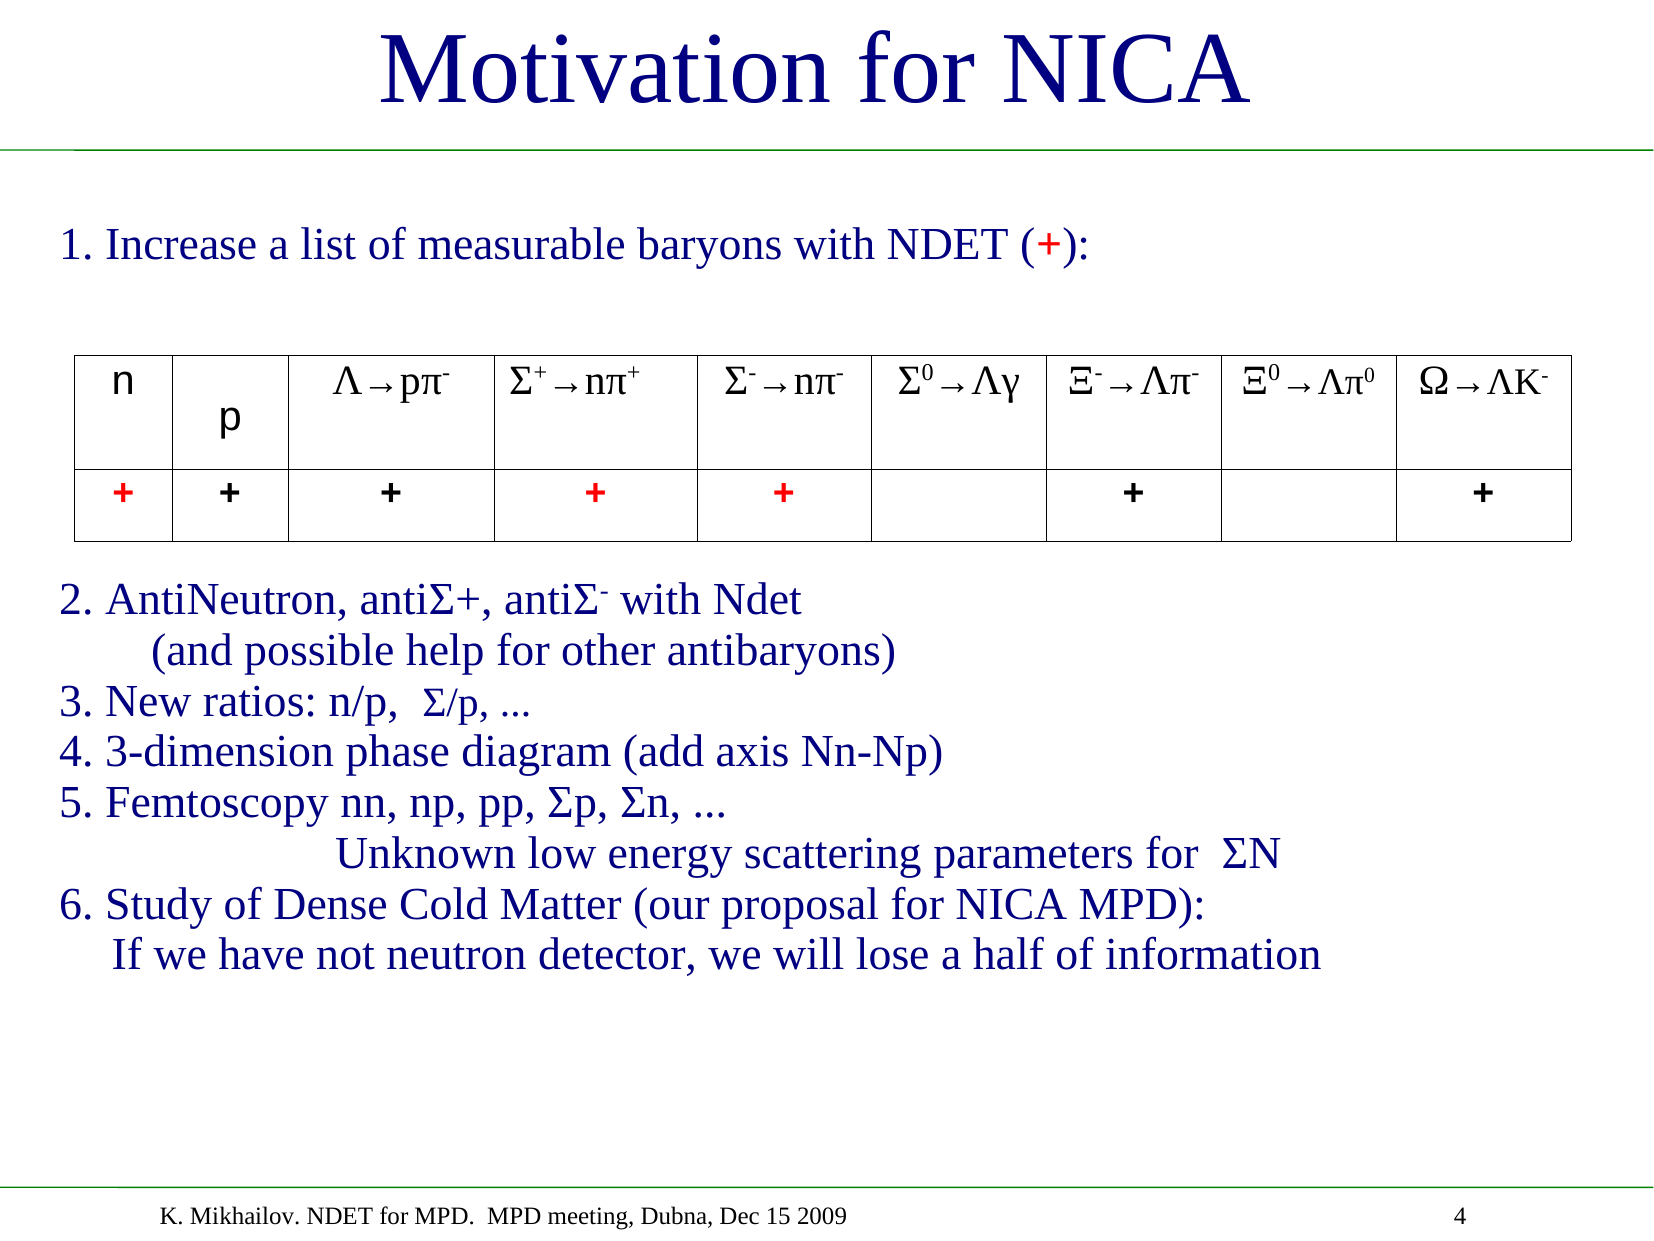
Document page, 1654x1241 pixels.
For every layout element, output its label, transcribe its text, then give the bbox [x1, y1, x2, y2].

text_box 1. Increase a list of measurable baryons with NDET (+): 2. AntiNeutron, antiΣ+, antiΣ- with Ndet (and possible help for other antibaryons) 3. New ratios: n/p, Σ/p, ... 4. 3-dimension phase diagram (add axis Nn-Np) 5. Femtoscopy nn, np, pp, Σp, Σn, ... Unknown low energy scattering parameters for ΣN 6. Study of Dense Cold Matter (our proposal for NICA MPD): If we have not neutron detector, we will lose a half of information [56, 169, 1544, 1033]
table_cell + [698, 470, 871, 541]
table_cell [872, 470, 1046, 541]
table_header n [75, 356, 172, 469]
table_header Ξ0→Λπ0 [1222, 356, 1396, 469]
text_box K. Mikhailov. NDET for MPD. MPD meeting, Dubna, Dec 15 2009 <number> [144, 1195, 1540, 1239]
table_header Ω→ΛK- [1397, 356, 1571, 469]
table_cell + [495, 470, 697, 541]
table_cell + [75, 470, 172, 541]
table_header Σ+→nπ+ [495, 356, 697, 469]
title Motivation for NICA [71, 0, 1559, 142]
table_header Ξ-→Λπ- [1047, 356, 1221, 469]
table_header Σ-→nπ- [698, 356, 871, 469]
table_cell + [173, 470, 288, 541]
table_cell [1222, 470, 1396, 541]
table_header p [173, 356, 288, 469]
table_cell + [1047, 470, 1221, 541]
table_cell + [1397, 470, 1571, 541]
table_header Σ0→Λγ [872, 356, 1046, 469]
table_cell + [289, 470, 494, 541]
table_header Λ→pπ- [289, 356, 494, 469]
